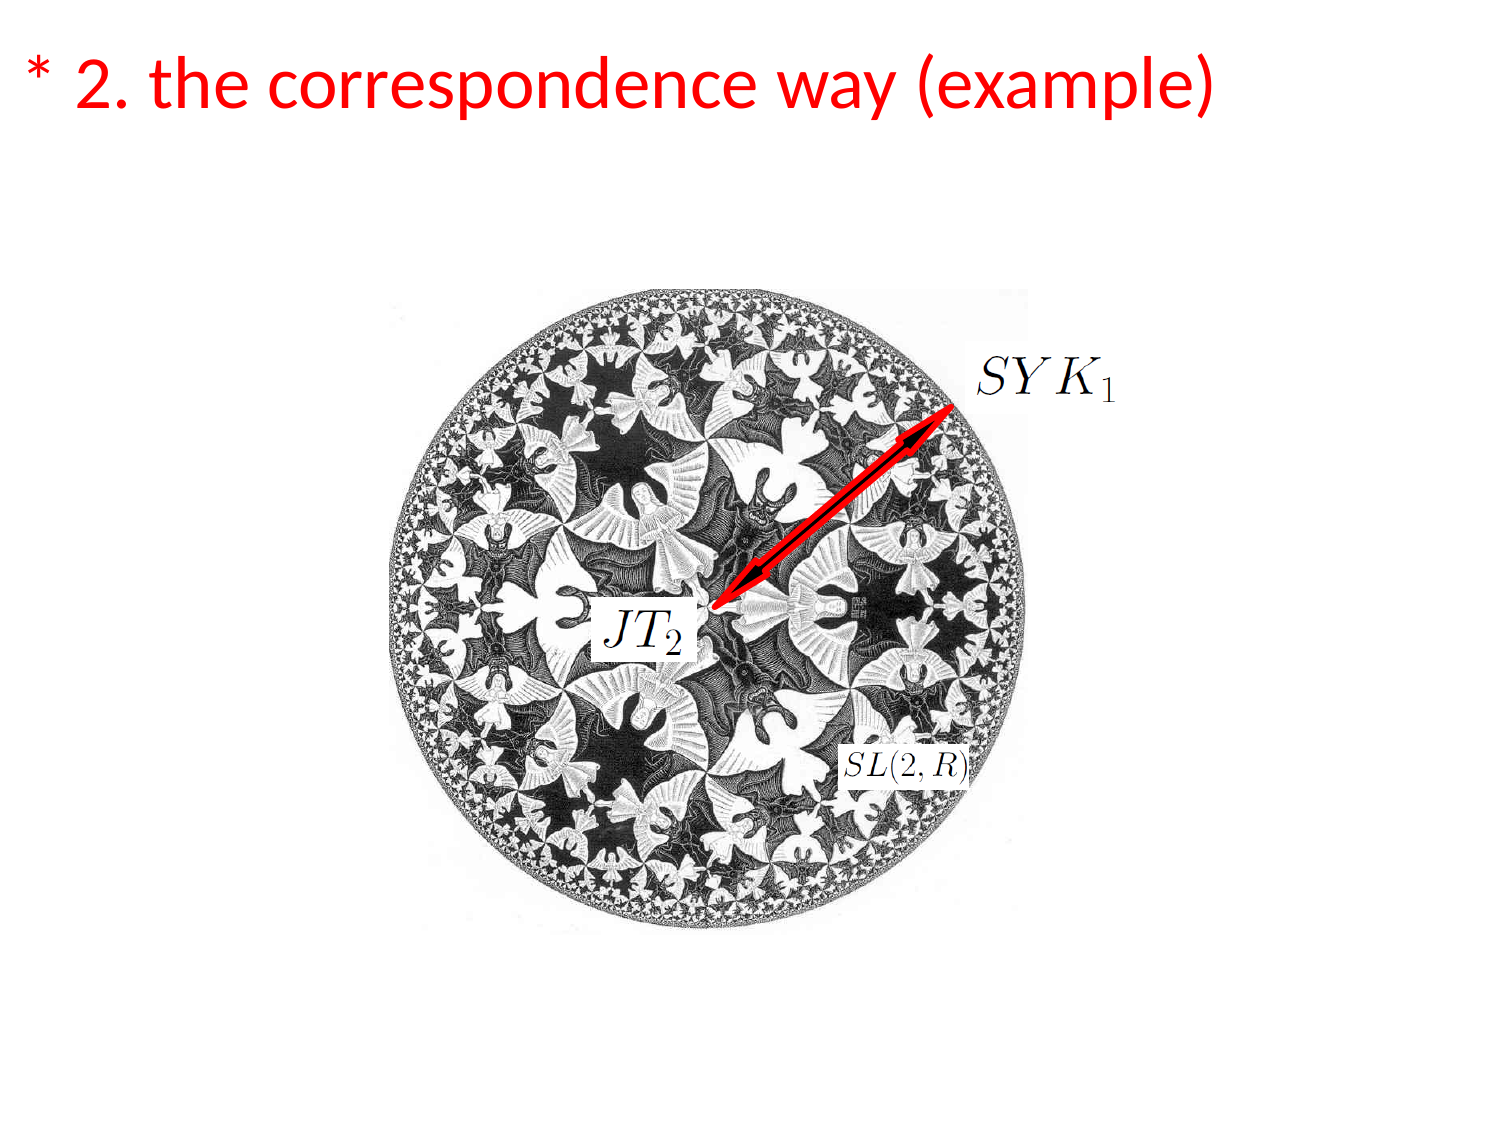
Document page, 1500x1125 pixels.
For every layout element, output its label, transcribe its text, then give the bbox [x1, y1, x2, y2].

text_box * 2. the correspondence way (example) [5, 45, 1441, 148]
text_box [714, 406, 952, 608]
picture [389, 289, 1123, 935]
